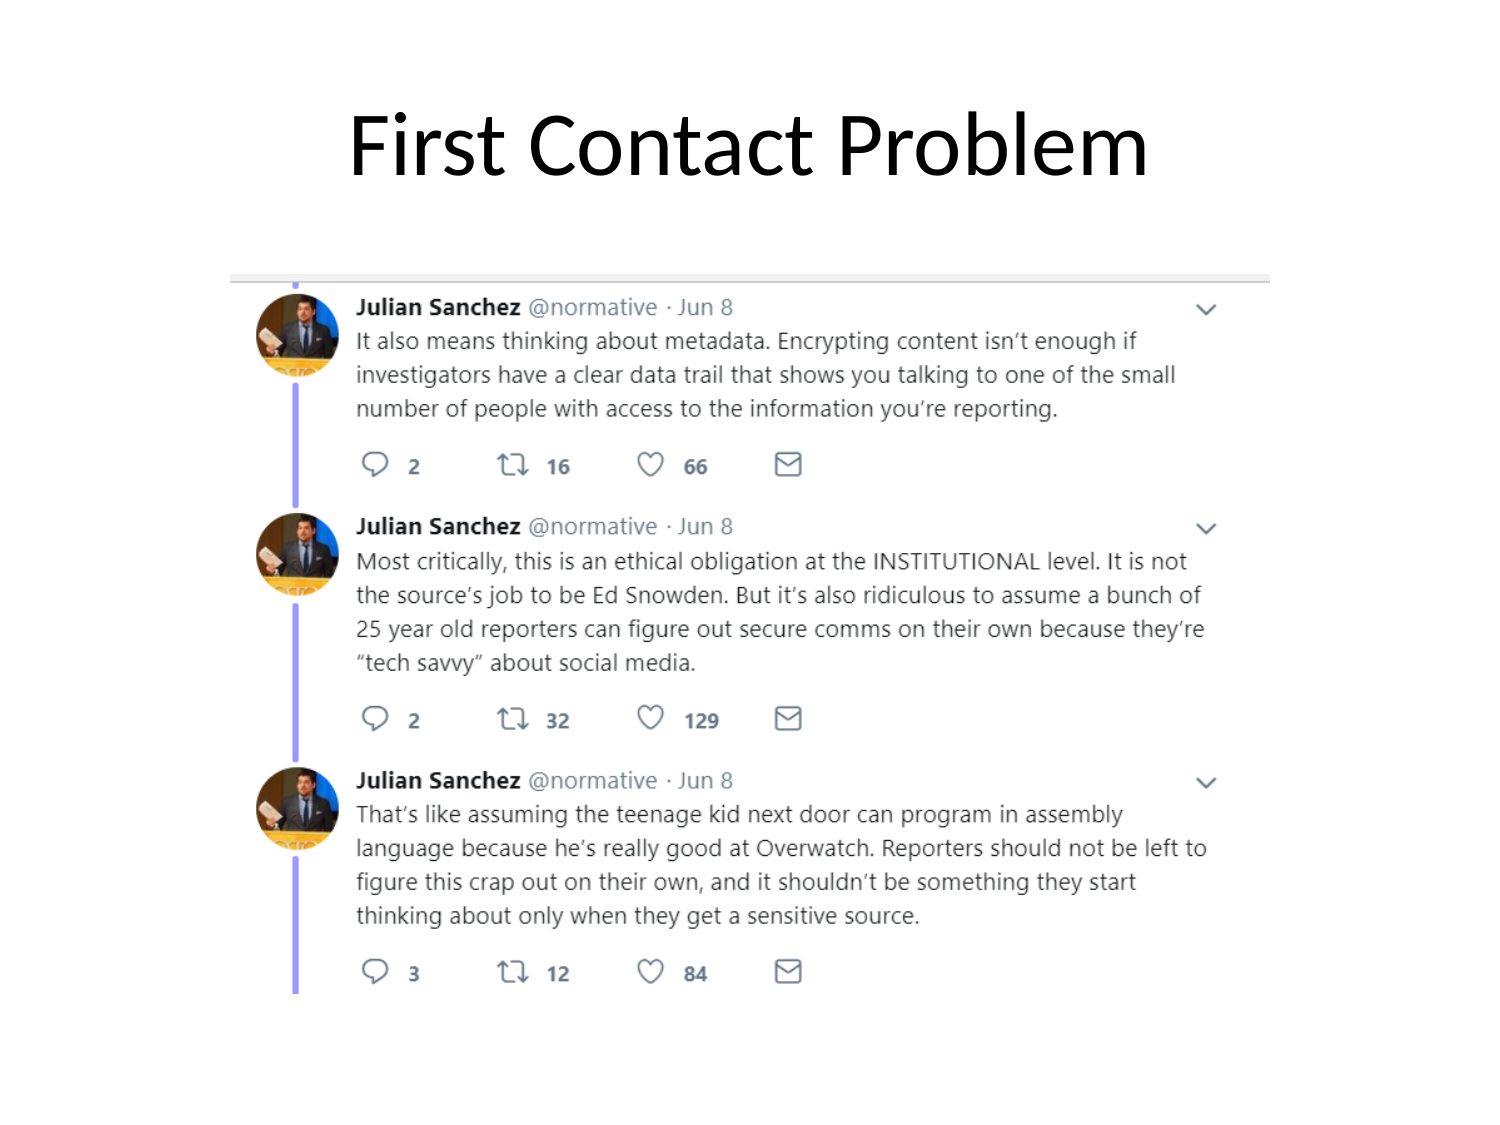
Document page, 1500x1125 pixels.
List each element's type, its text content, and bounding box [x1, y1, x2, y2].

title First Contact Problem [75, 45, 1426, 233]
picture [230, 274, 1270, 994]
